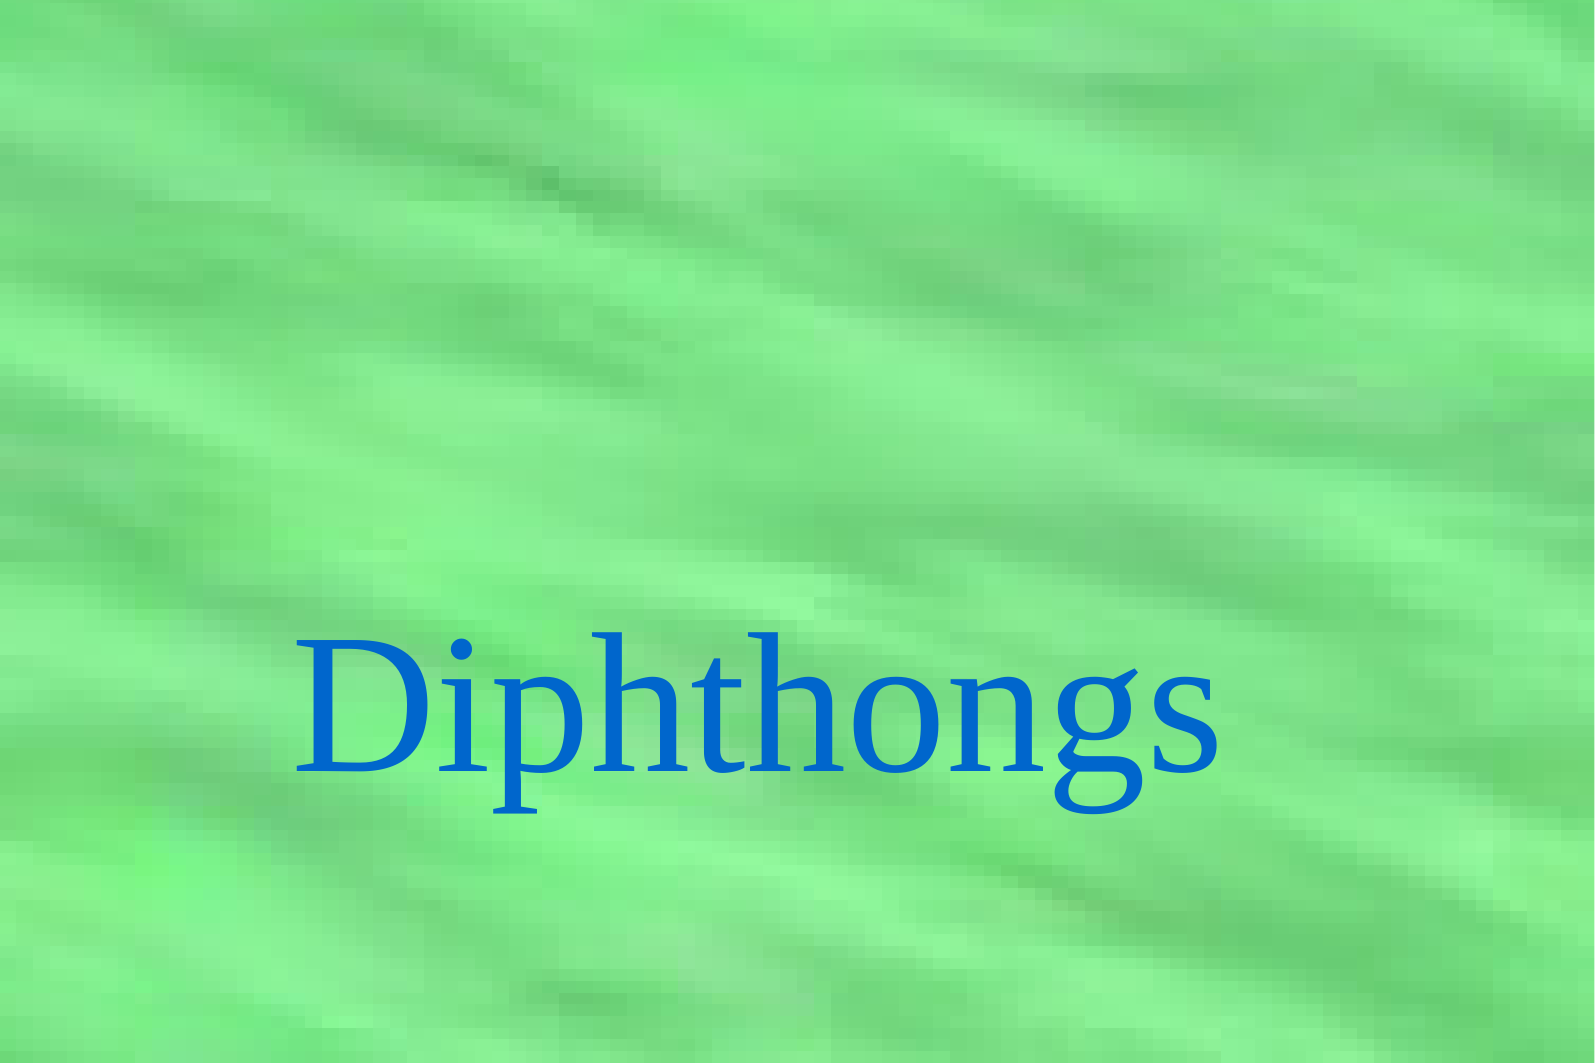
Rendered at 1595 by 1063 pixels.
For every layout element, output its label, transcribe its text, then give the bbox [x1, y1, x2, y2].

text_box Diphthongs [291, 360, 1284, 817]
picture [0, 0, 1595, 1063]
